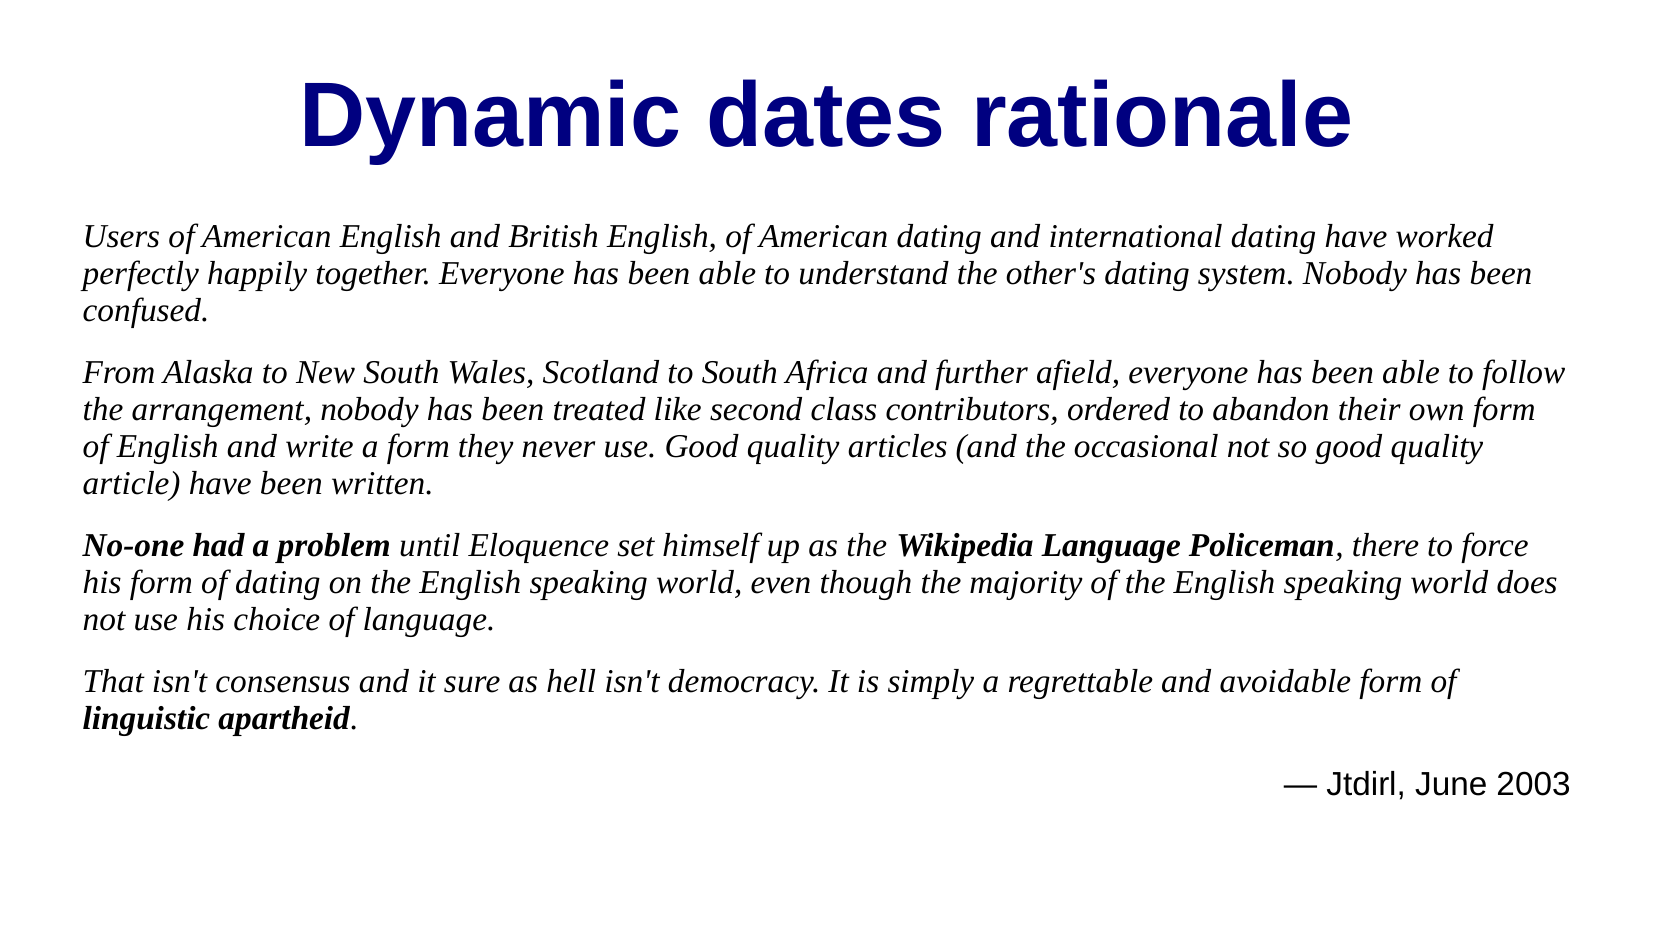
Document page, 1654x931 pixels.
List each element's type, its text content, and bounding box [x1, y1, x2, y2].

list Users of American English and British English, of American dating and international dating have worked perfectly happily together. Everyone has been able to understand the other's dating system. Nobody has been confused. From Alaska to New South Wales, Scotland to South Africa and further afield, everyone has been able to follow the arrangement, nobody has been treated like second class contributors, ordered to abandon their own form of English and write a form they never use. Good quality articles (and the occasional not so good quality article) have been written. No-one had a problem until Eloquence set himself up as the Wikipedia Language Policeman, there to force his form of dating on the English speaking world, even though the majority of the English speaking world does not use his choice of language. That isn't consensus and it sure as hell isn't democracy. It is simply a regrettable and avoidable form of linguistic apartheid. — Jtdirl, June 2003 [82, 217, 1571, 836]
title Dynamic dates rationale [82, 37, 1571, 193]
